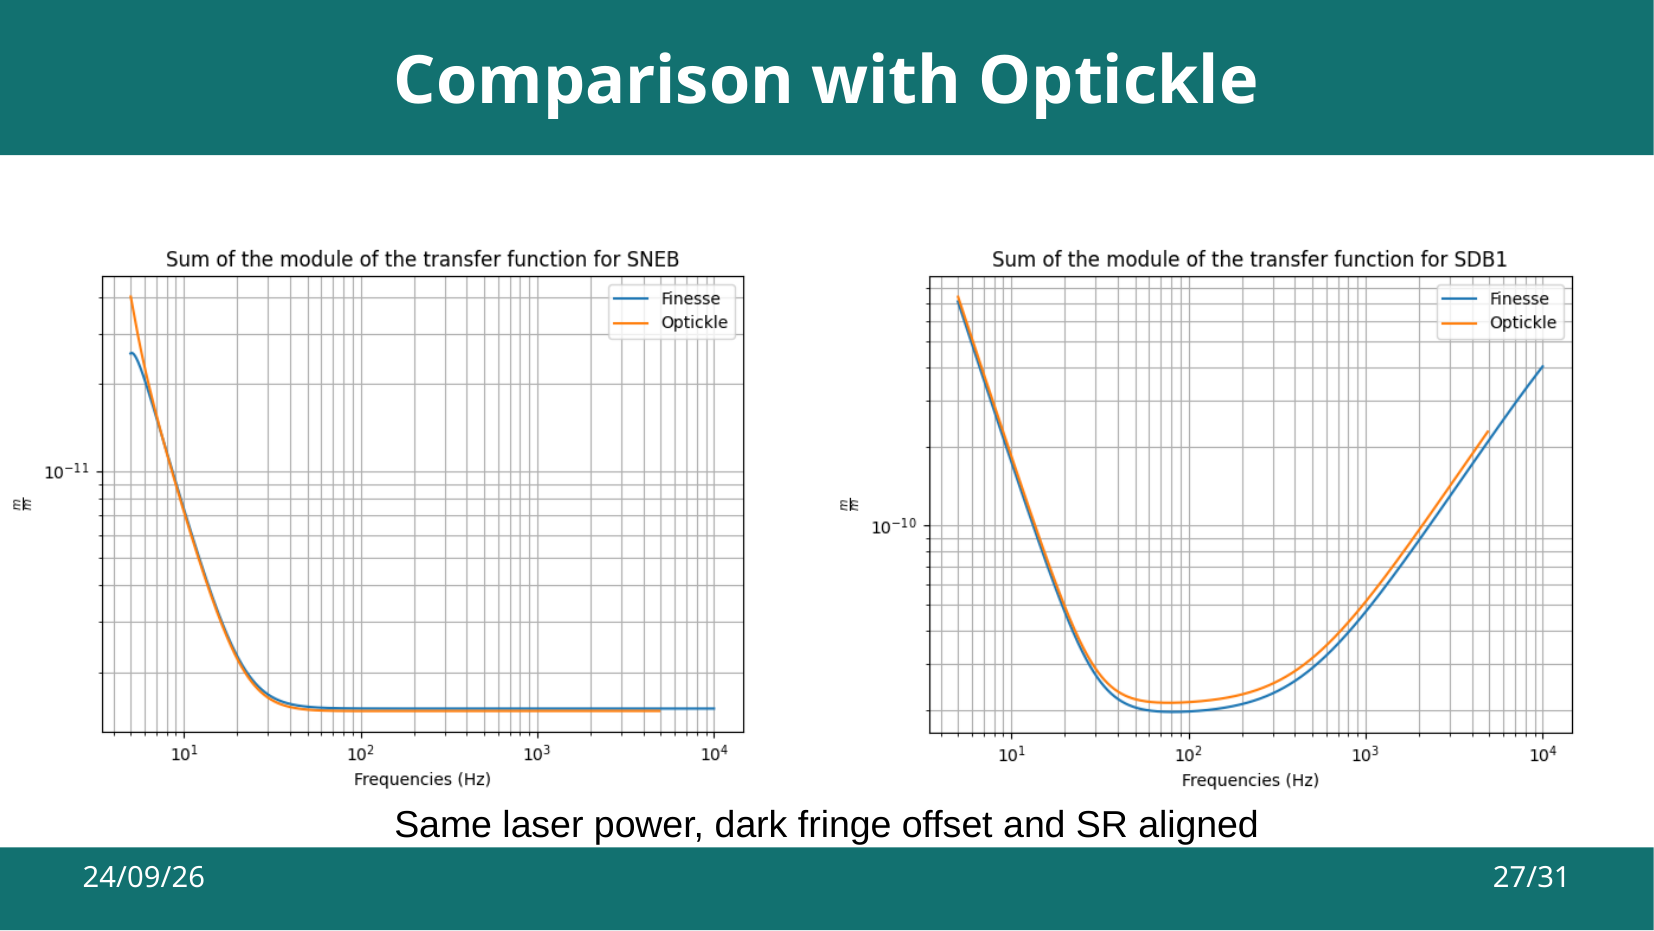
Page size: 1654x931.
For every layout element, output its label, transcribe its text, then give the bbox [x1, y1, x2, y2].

text_box Same laser power, dark fringe offset and SR aligned [0, 796, 1654, 853]
title Comparison with Optickle [0, 0, 1654, 156]
picture [0, 205, 1654, 796]
